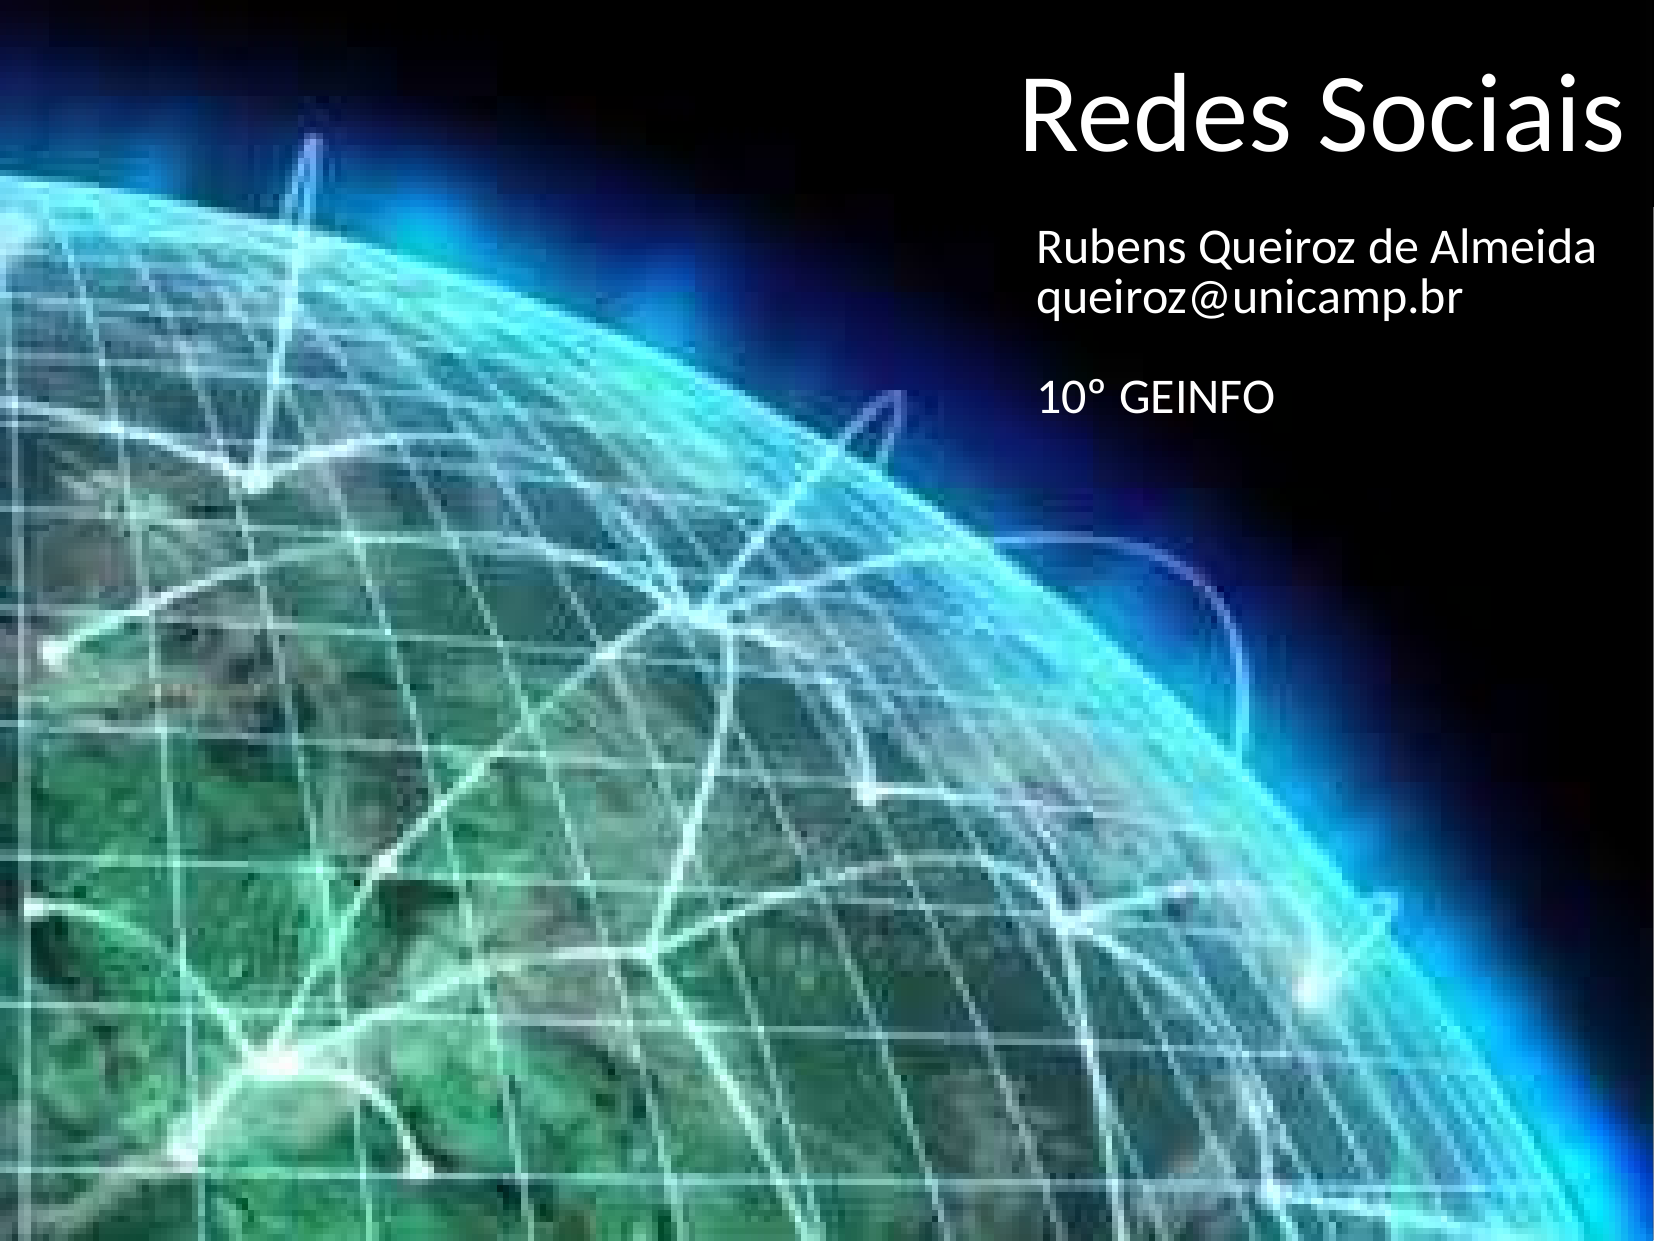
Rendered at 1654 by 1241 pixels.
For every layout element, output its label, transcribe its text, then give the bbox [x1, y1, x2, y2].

picture [1399, 929, 1409, 934]
text_box Redes Sociais [1003, 59, 1644, 212]
picture [100, 171, 110, 175]
text_box Rubens Queiroz de Almeida queiroz@unicamp.br 10º GEINFO [1021, 218, 1615, 478]
picture [0, 0, 1654, 1241]
